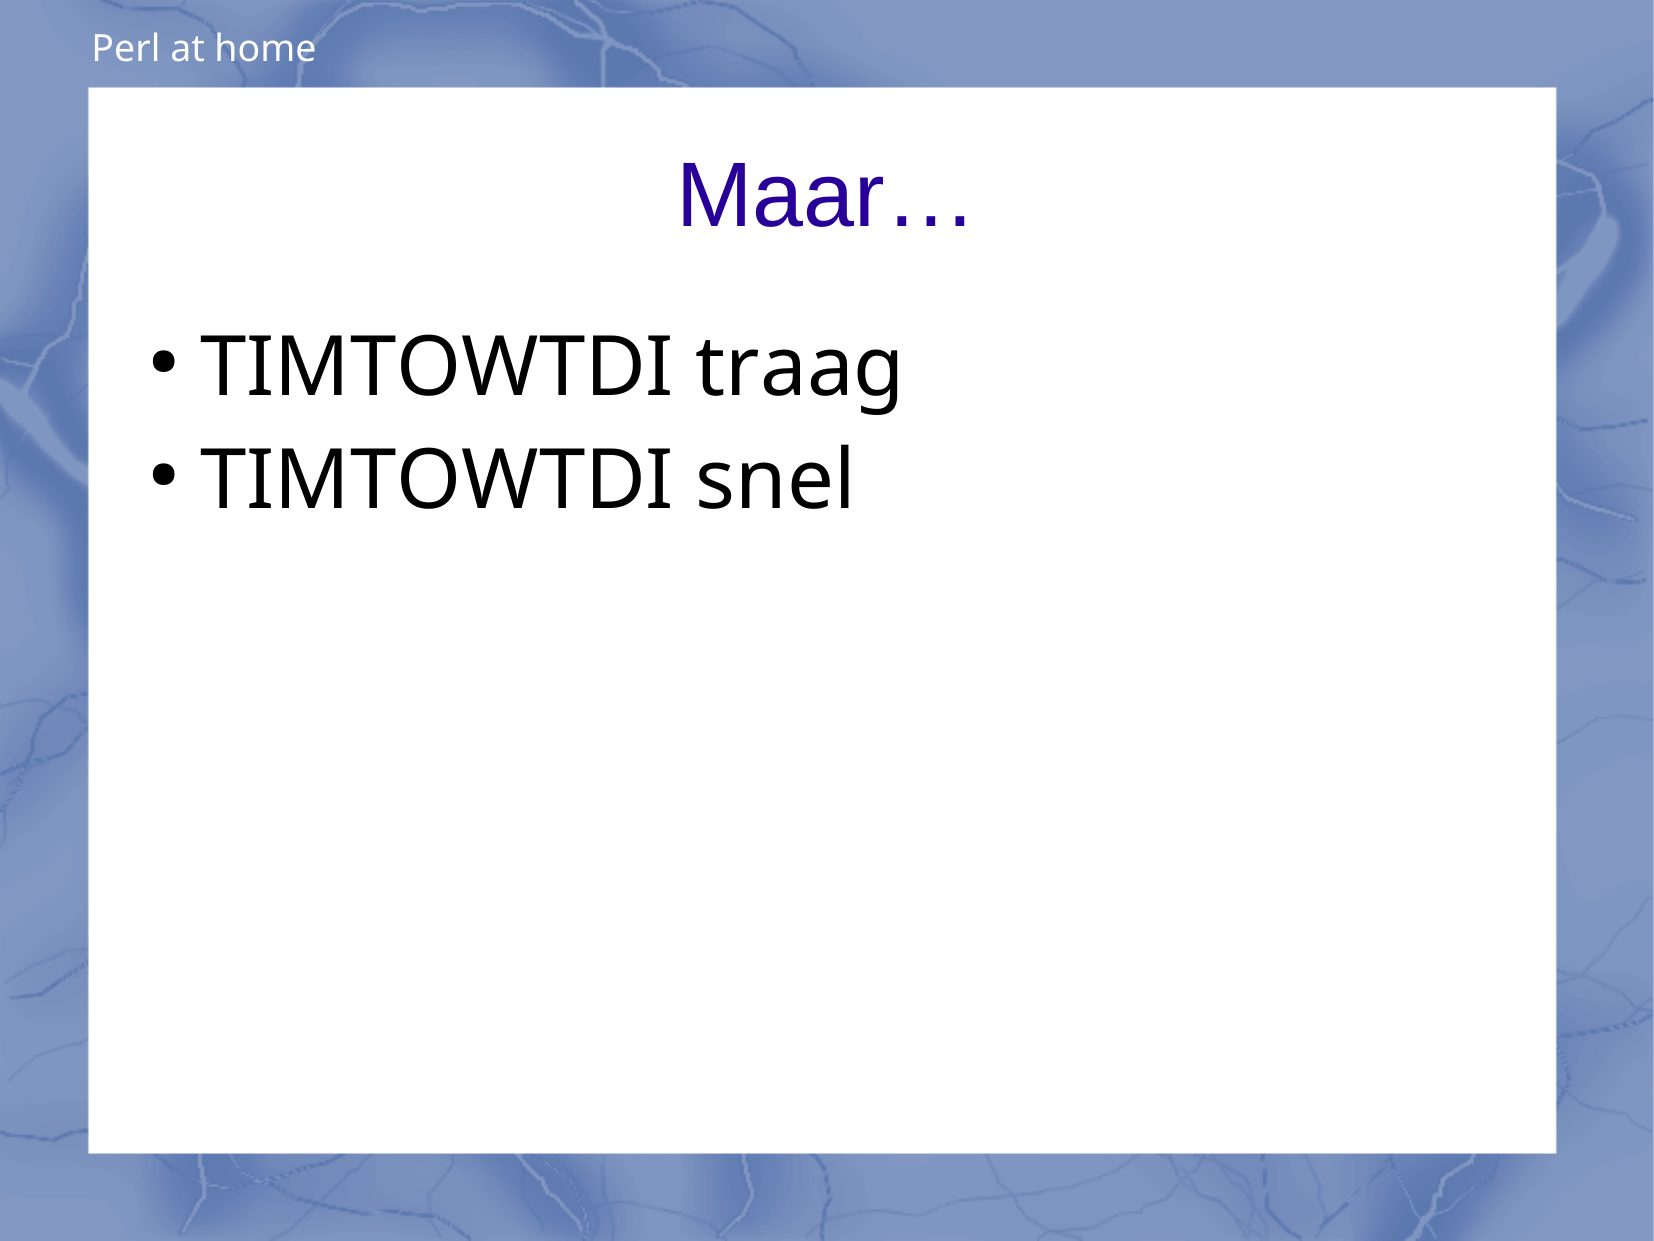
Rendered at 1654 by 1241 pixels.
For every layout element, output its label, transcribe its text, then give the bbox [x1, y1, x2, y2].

picture [0, 0, 1654, 1241]
title Maar… [118, 98, 1536, 291]
text_box TIMTOWTDI traag TIMTOWTDI snel [123, 288, 885, 516]
